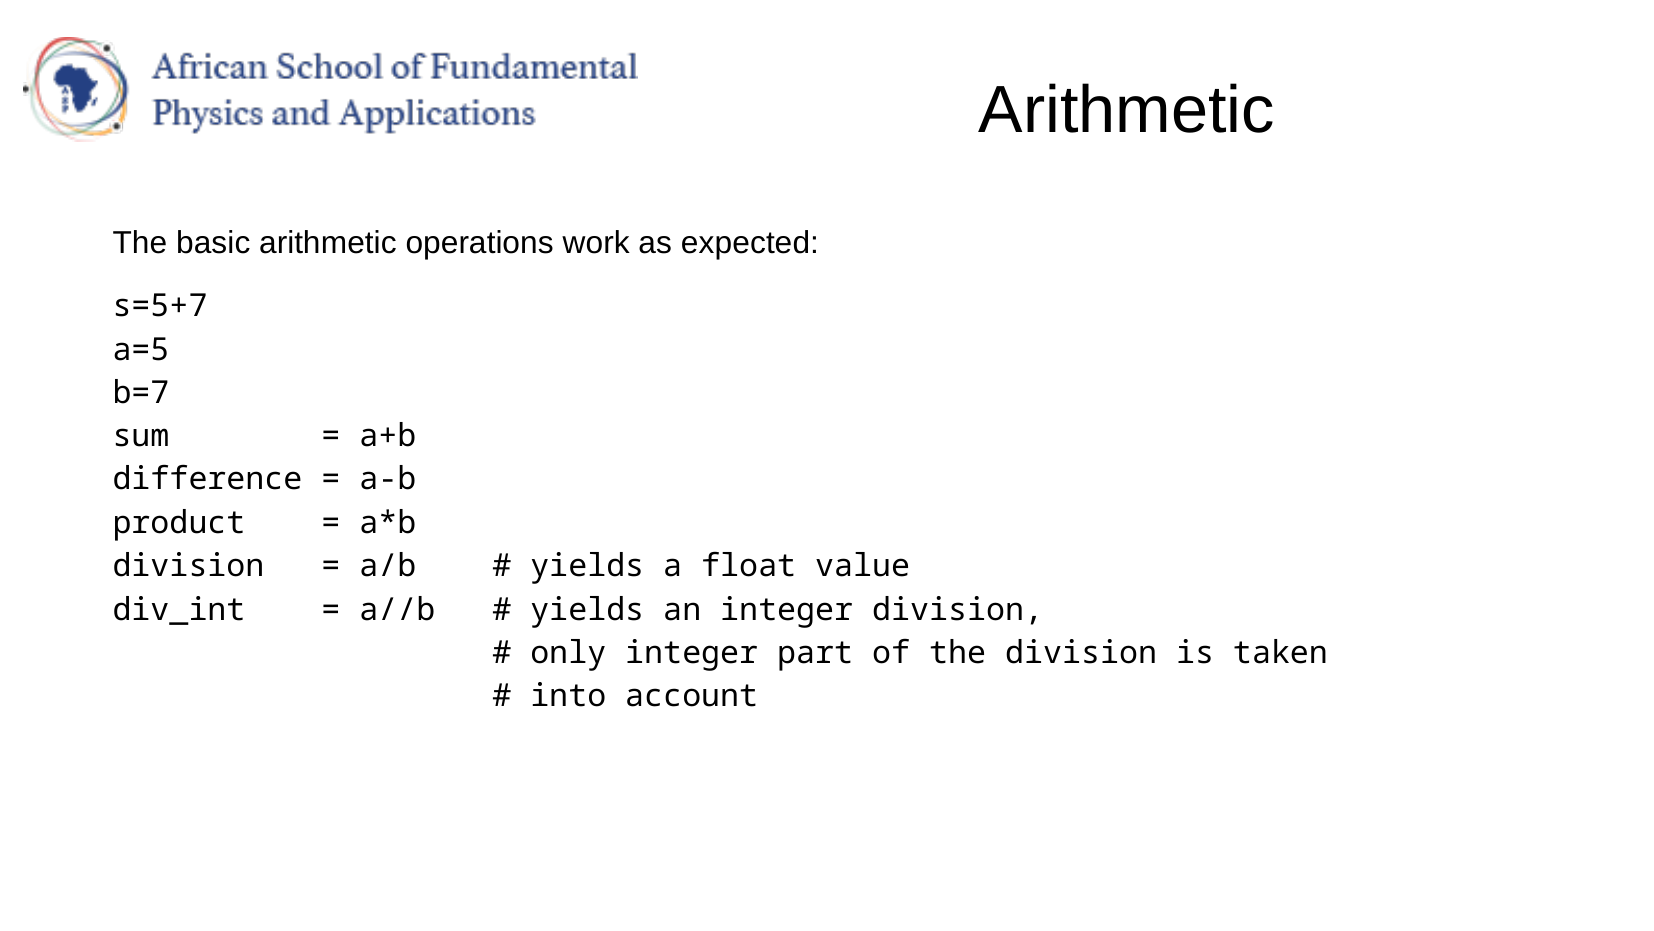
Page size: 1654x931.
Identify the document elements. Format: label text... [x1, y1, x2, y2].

list The basic arithmetic operations work as expected: s=5+7 a=5 b=7 sum = a+b difference = a-b product = a*b division = a/b # yields a float value div_int = a//b # yields an integer division, # only integer part of the division is taken # into account [112, 225, 1601, 765]
picture [23, 37, 638, 142]
title Arithmetic [679, 32, 1576, 188]
